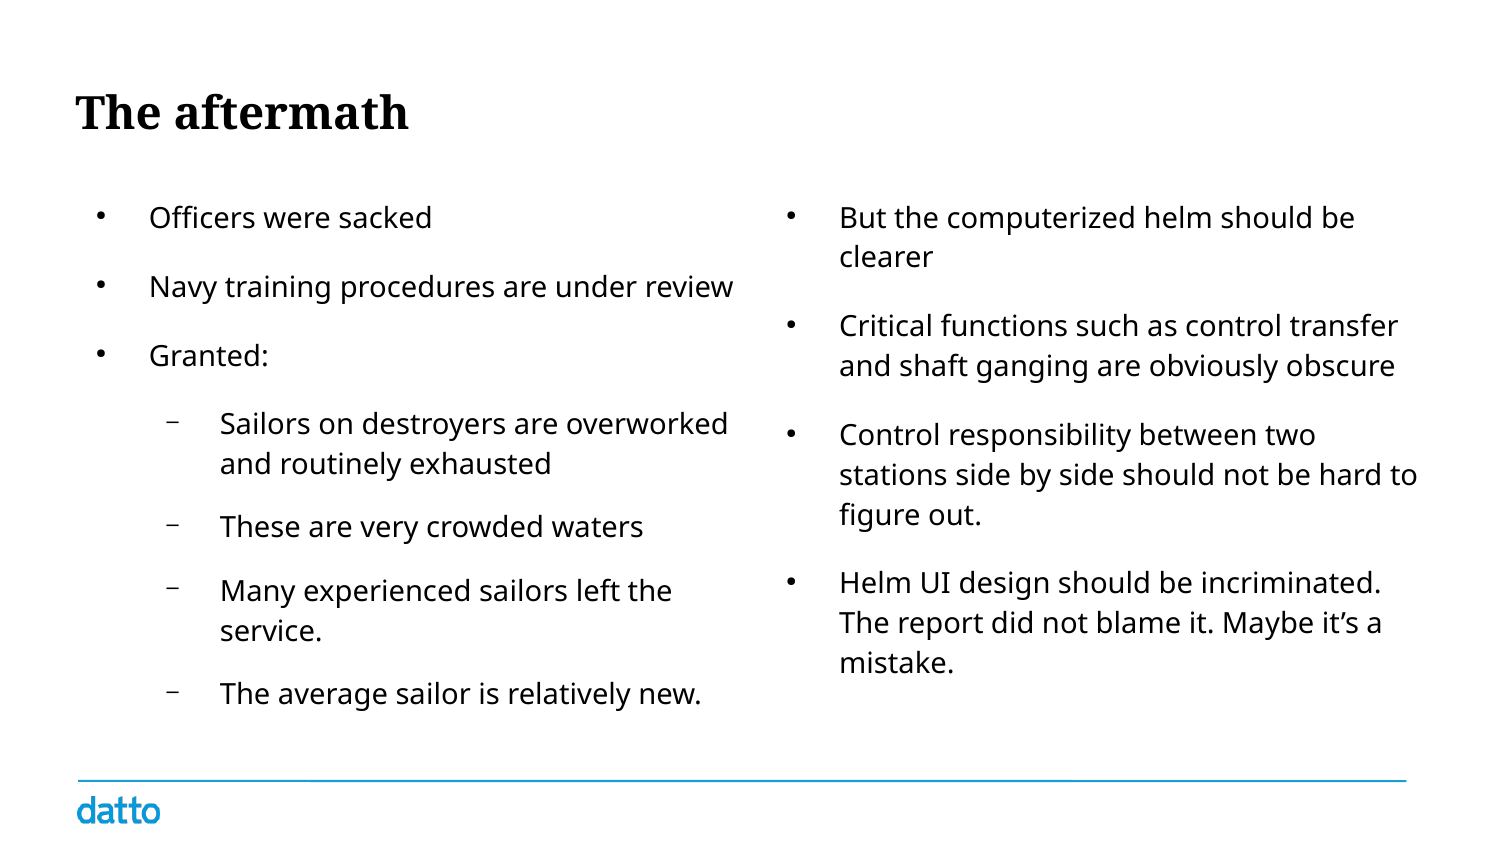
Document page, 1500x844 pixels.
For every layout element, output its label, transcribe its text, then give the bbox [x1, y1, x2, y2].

title The aftermath [75, 51, 1404, 172]
list Officers were sacked Navy training procedures are under review Granted: Sailors on destroyers are overworked and routinely exhausted These are very crowded waters Many experienced sailors left the service. The average sailor is relatively new. [78, 197, 736, 766]
picture [82, 808, 91, 819]
picture [136, 796, 160, 824]
picture [77, 796, 91, 808]
picture [146, 808, 156, 819]
picture [95, 796, 133, 824]
picture [122, 808, 133, 824]
list But the computerized helm should be clearer Critical functions such as control transfer and shaft ganging are obviously obscure Control responsibility between two stations side by side should not be hard to figure out. Helm UI design should be incriminated. The report did not blame it. Maybe it’s a mistake. [768, 197, 1426, 687]
